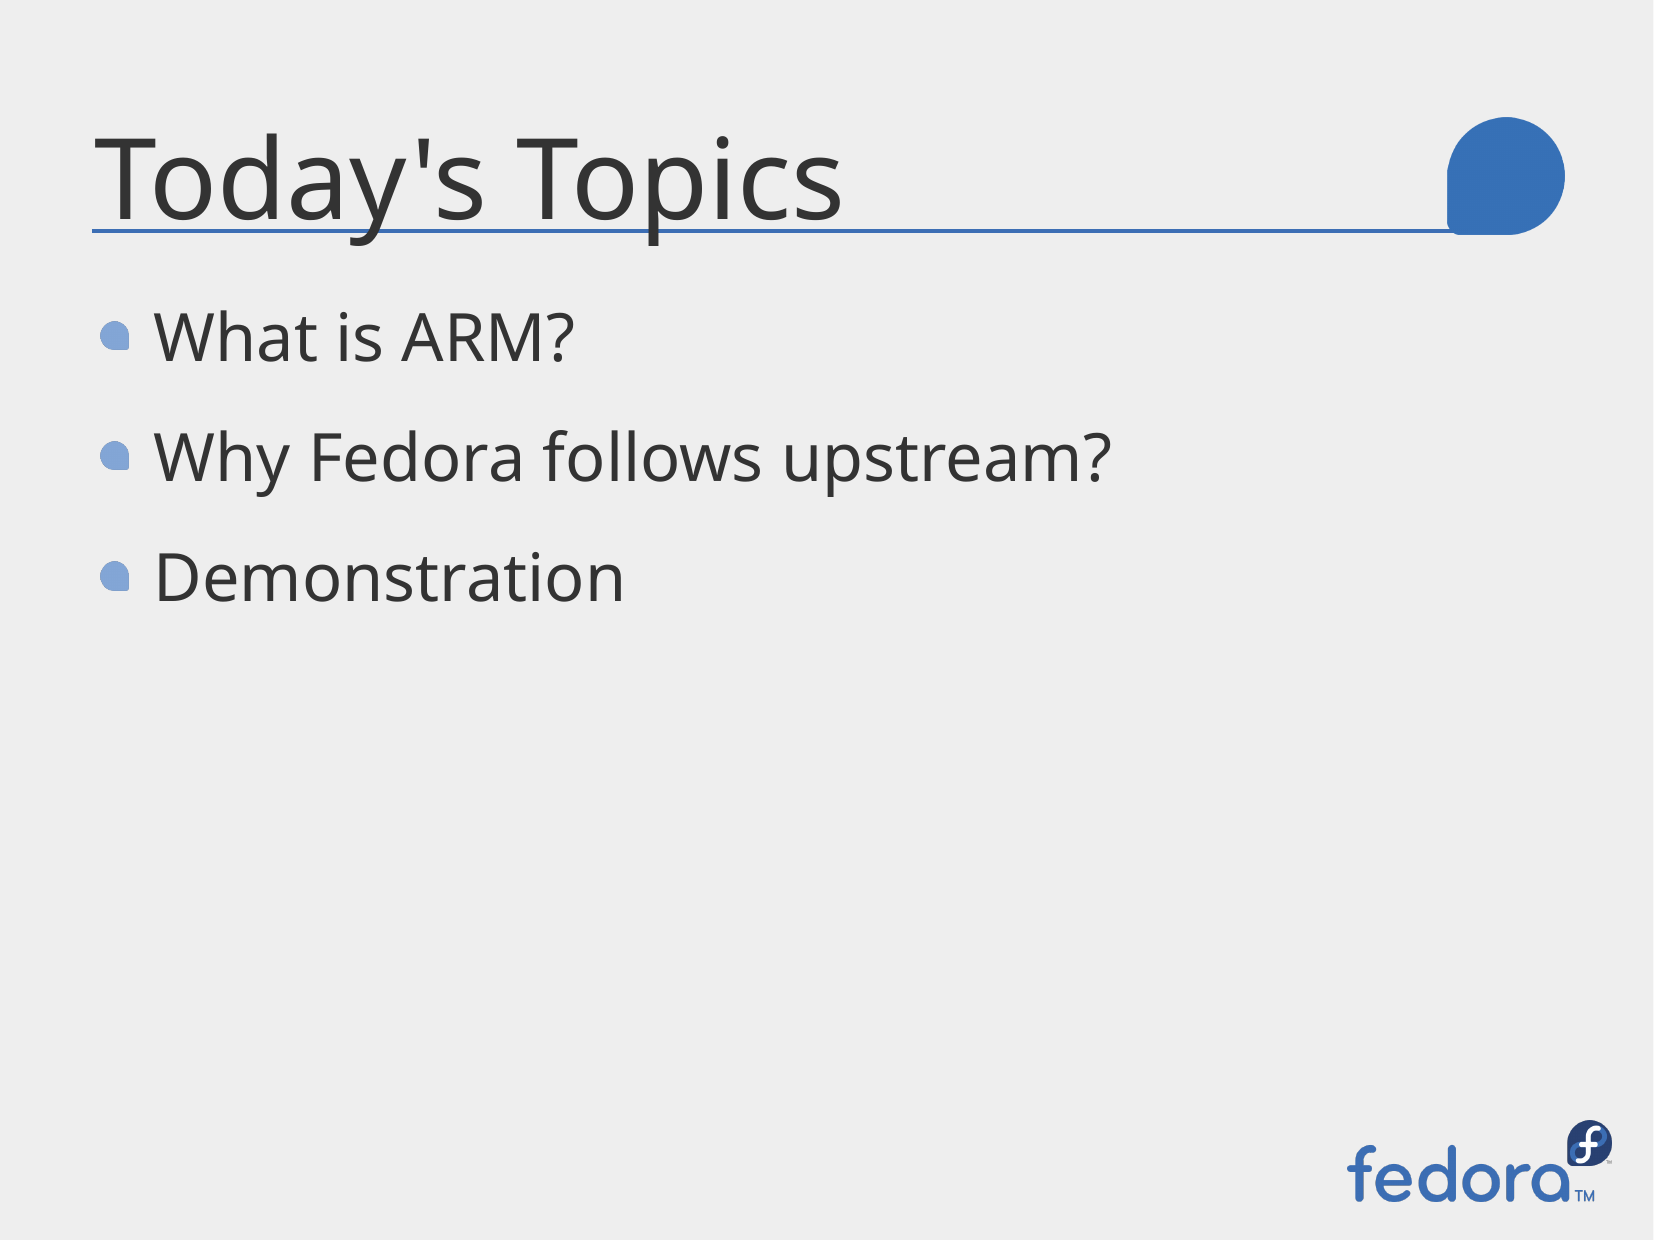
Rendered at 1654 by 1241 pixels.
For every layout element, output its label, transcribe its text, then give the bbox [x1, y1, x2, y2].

picture [1447, 117, 1565, 235]
title Today's Topics [94, 100, 1426, 251]
picture [1347, 1120, 1612, 1202]
list What is ARM? Why Fedora follows upstream? Demonstration [82, 290, 1571, 1094]
